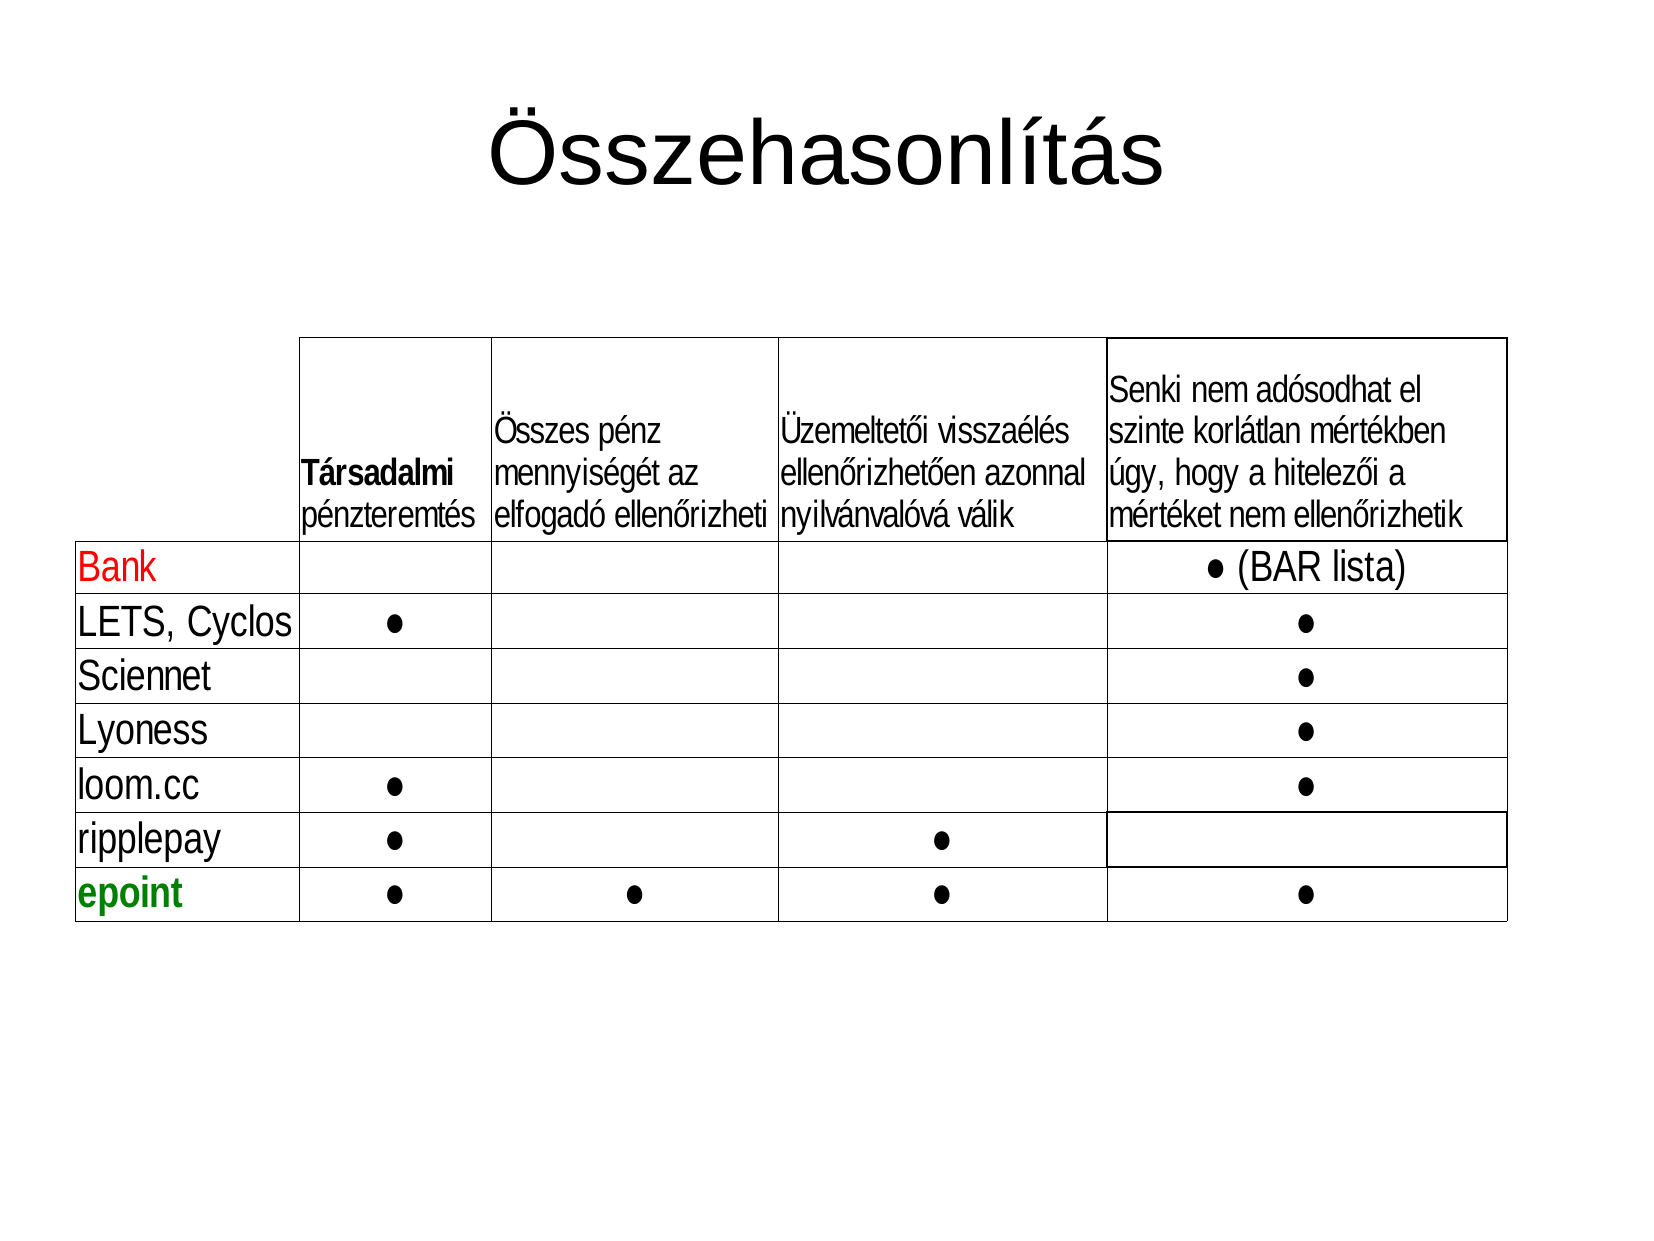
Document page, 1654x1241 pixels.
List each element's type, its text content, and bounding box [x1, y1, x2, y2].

title Összehasonlítás [82, 49, 1571, 257]
chart [75, 337, 1654, 1146]
